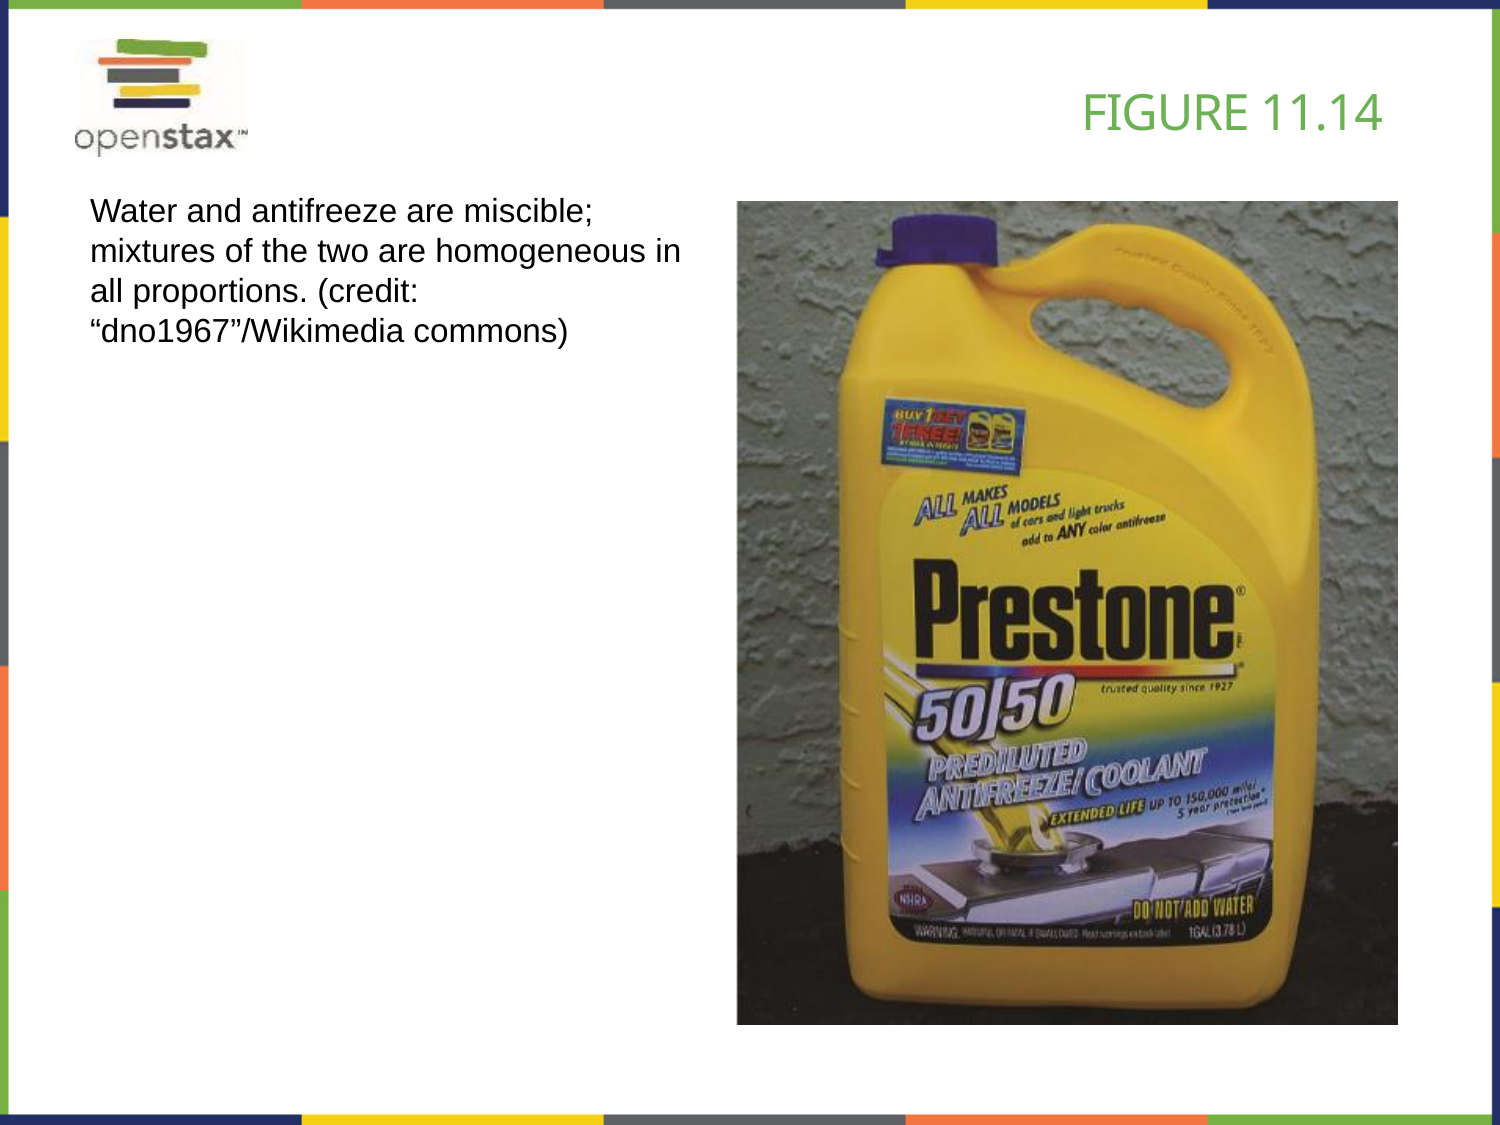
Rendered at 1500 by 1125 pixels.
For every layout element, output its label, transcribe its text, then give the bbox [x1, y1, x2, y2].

title Figure 11.14 [248, 39, 1398, 148]
picture [0, 0, 1500, 1125]
list Water and antifreeze are miscible; mixtures of the two are homogeneous in all proportions. (credit: “dno1967”/Wikimedia commons) [75, 181, 717, 1045]
